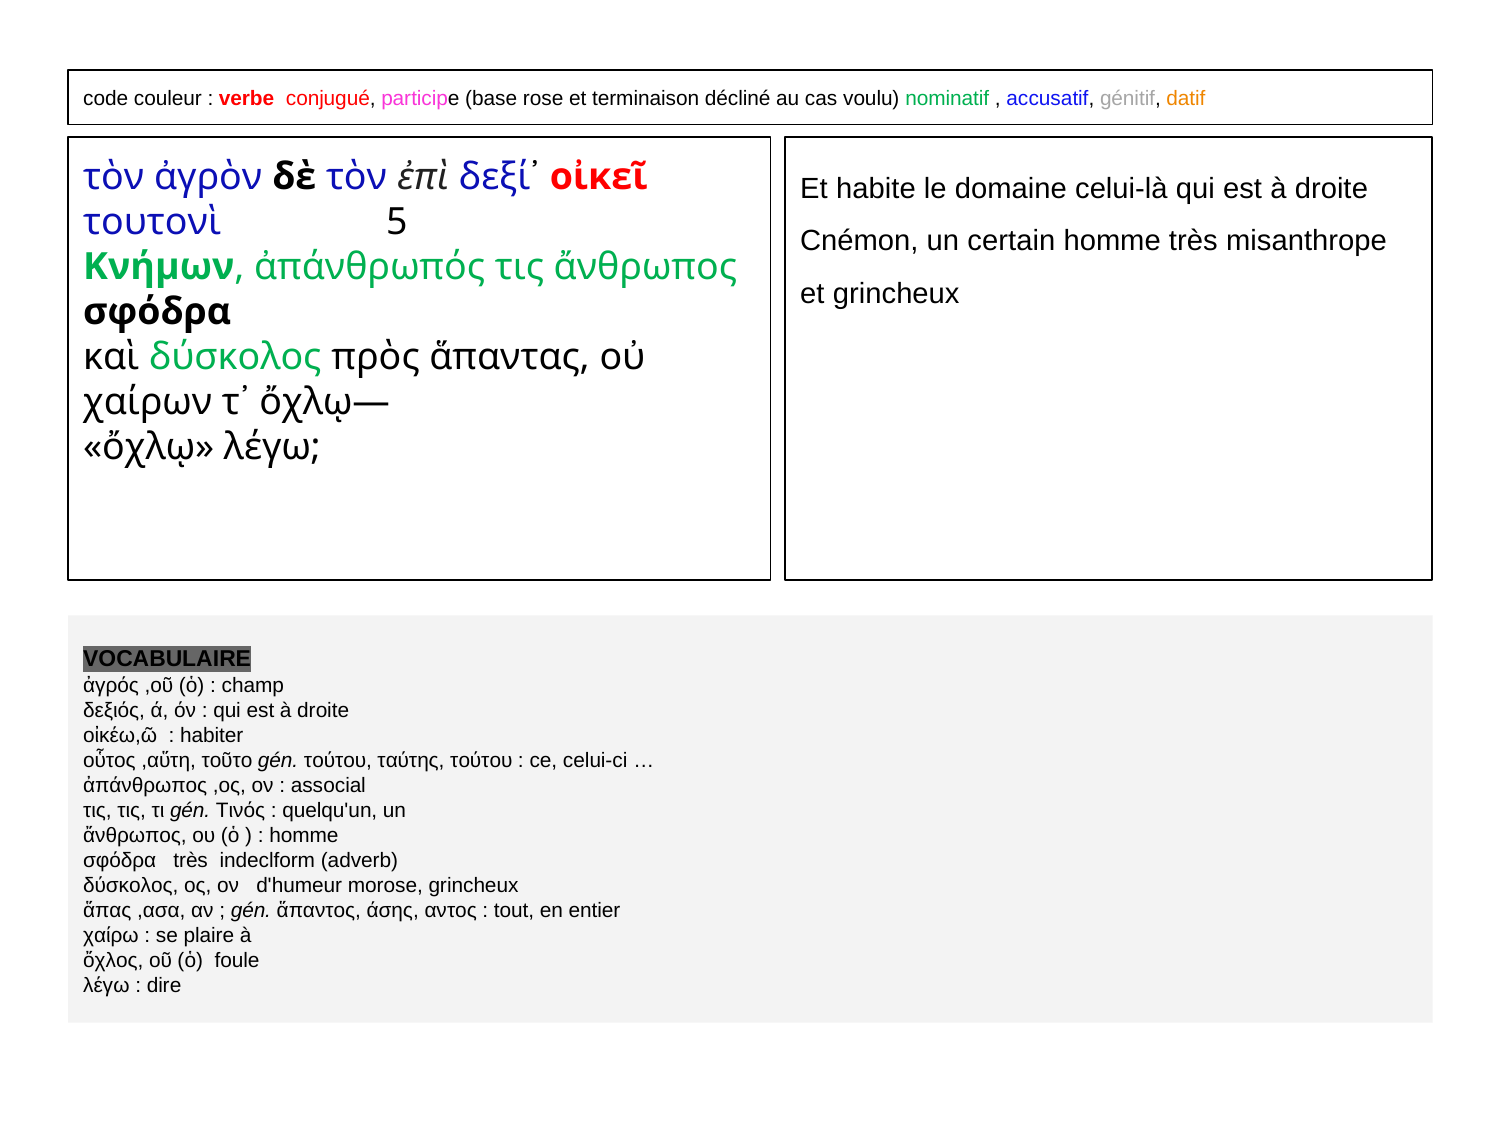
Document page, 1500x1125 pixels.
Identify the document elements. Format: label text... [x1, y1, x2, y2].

text_box code couleur : verbe conjugué, participe (base rose et terminaison décliné au cas voulu) nominatif , accusatif, génitif, datif [68, 70, 1433, 125]
text_box Et habite le domaine celui-là qui est à droite Cnémon, un certain homme très misanthrope et grincheux [785, 136, 1432, 581]
text_box VOCABULAIRE ἀγρός ,οῦ (ὁ) : champ δεξιός, ά, όν : qui est à droite οἰκέω,ῶ : habiter οὗτος ,αὕτη, τοῦτο gén. τούτου, ταύτης, τούτου : ce, celui-ci … ἀπάνθρωπος ,ος, ον : associal τις, τις, τι gén. Τινός : quelqu'un, un ἄνθρωπος, ου (ὁ ) : homme σφόδρα très indeclform (adverb) δύσκολος, ος, ον d'humeur morose, grincheux ἅπας ,ασα, αν ; gén. ἅπαντος, άσης, αντος : tout, en entier χαίρω : se plaire à ὄχλος, οῦ (ὁ) foule λέγω : dire [68, 615, 1433, 1023]
text_box τὸν ἀγρὸν δὲ τὸν ἐπὶ δεξί᾽ οἰκεῖ τουτονὶ 5 Κνήμων, ἀπάνθρωπός τις ἄνθρωπος σφόδρα καὶ δύσκολος πρὸς ἅπαντας, οὐ χαίρων τ᾽ ὄχλῳ— «ὄχλῳ» λέγω; [68, 136, 771, 581]
